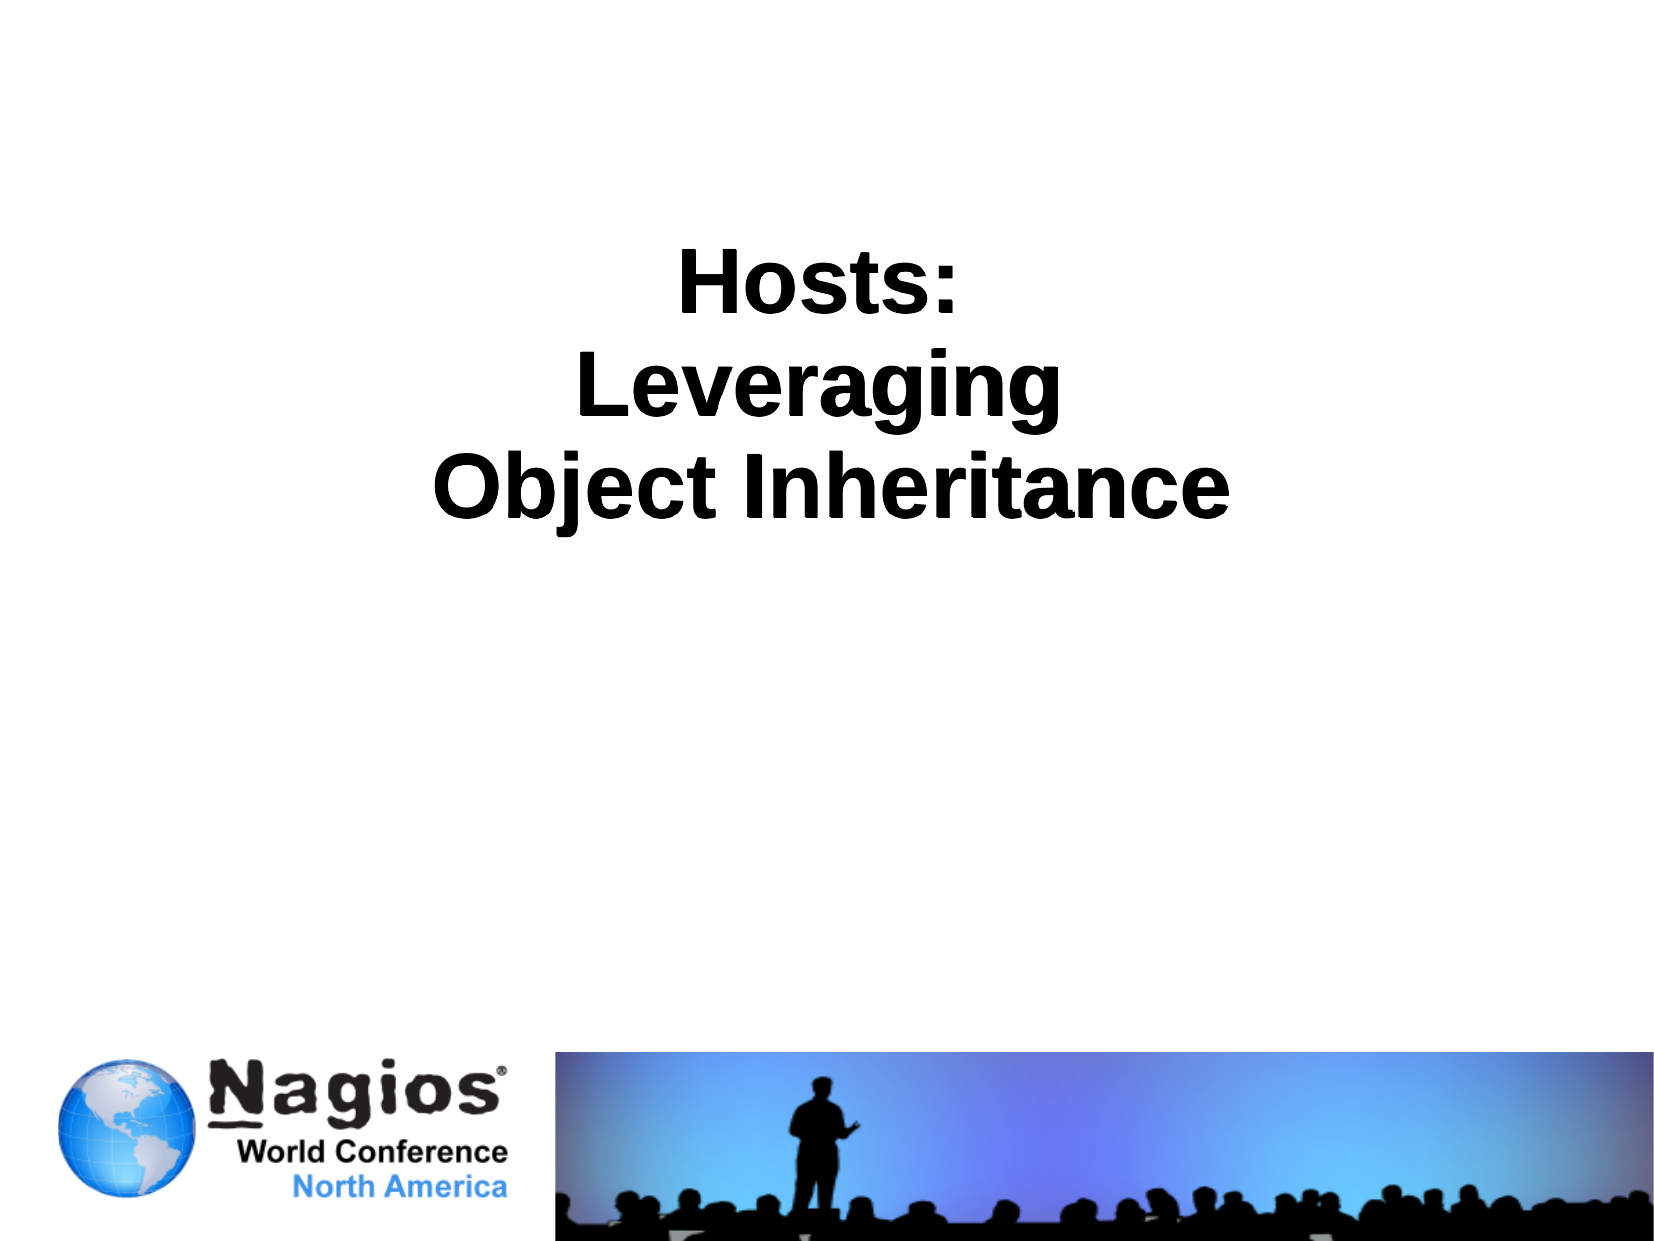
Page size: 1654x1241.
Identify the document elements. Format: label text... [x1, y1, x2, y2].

title Hosts: Leveraging Object Inheritance [87, 229, 1576, 538]
picture [555, 1052, 1654, 1241]
picture [58, 1058, 509, 1228]
